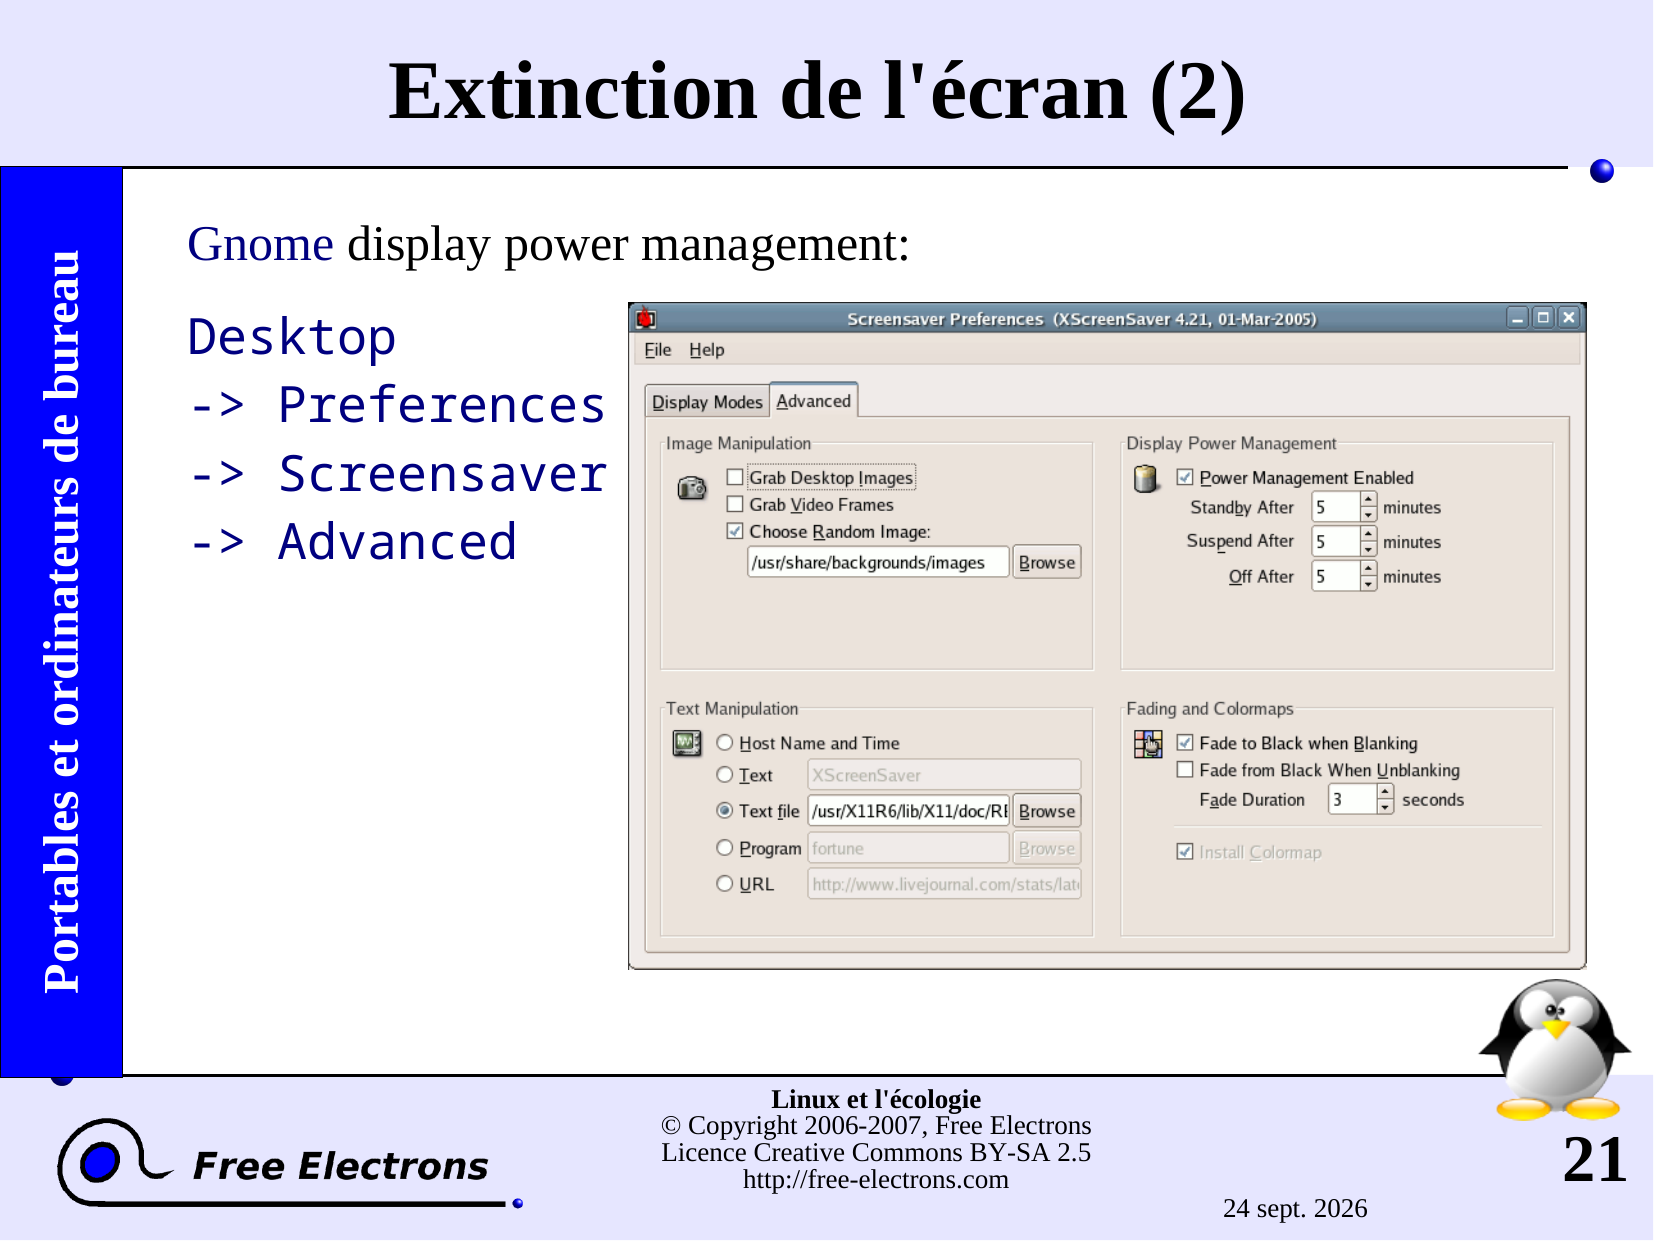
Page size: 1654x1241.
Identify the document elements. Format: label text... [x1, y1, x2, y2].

title Extinction de l'écran (2) [33, 29, 1604, 153]
text_box Portables et ordinateurs de bureau [0, 166, 123, 1078]
picture [50, 1107, 527, 1216]
picture [628, 302, 1587, 970]
list Gnome display power management: Desktop -> Preferences -> Screensaver -> Advanced [169, 216, 1574, 1066]
picture [1476, 979, 1634, 1121]
